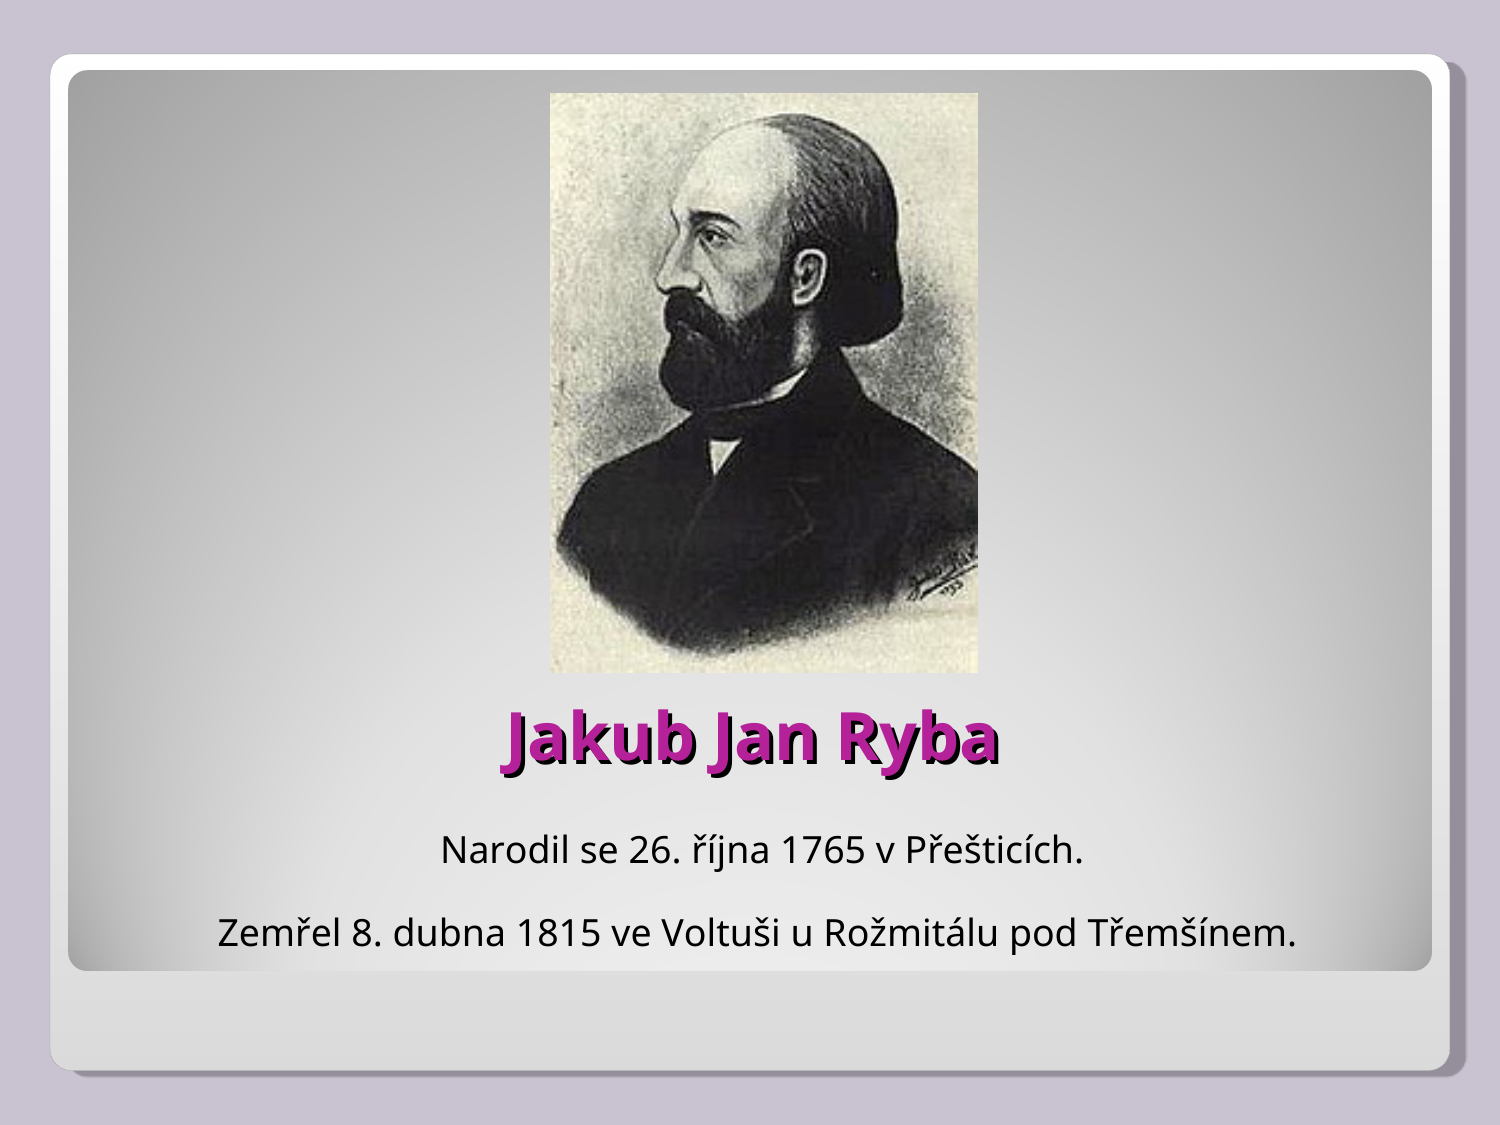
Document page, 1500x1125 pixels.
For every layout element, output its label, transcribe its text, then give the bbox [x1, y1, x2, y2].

list Narodil se 26. října 1765 v Přešticích. Zemřel 8. dubna 1815 ve Voltuši u Rožmitálu pod Třemšínem. [105, 820, 1405, 962]
title Jakub Jan Ryba [82, 679, 1425, 782]
picture [67, 69, 1433, 972]
